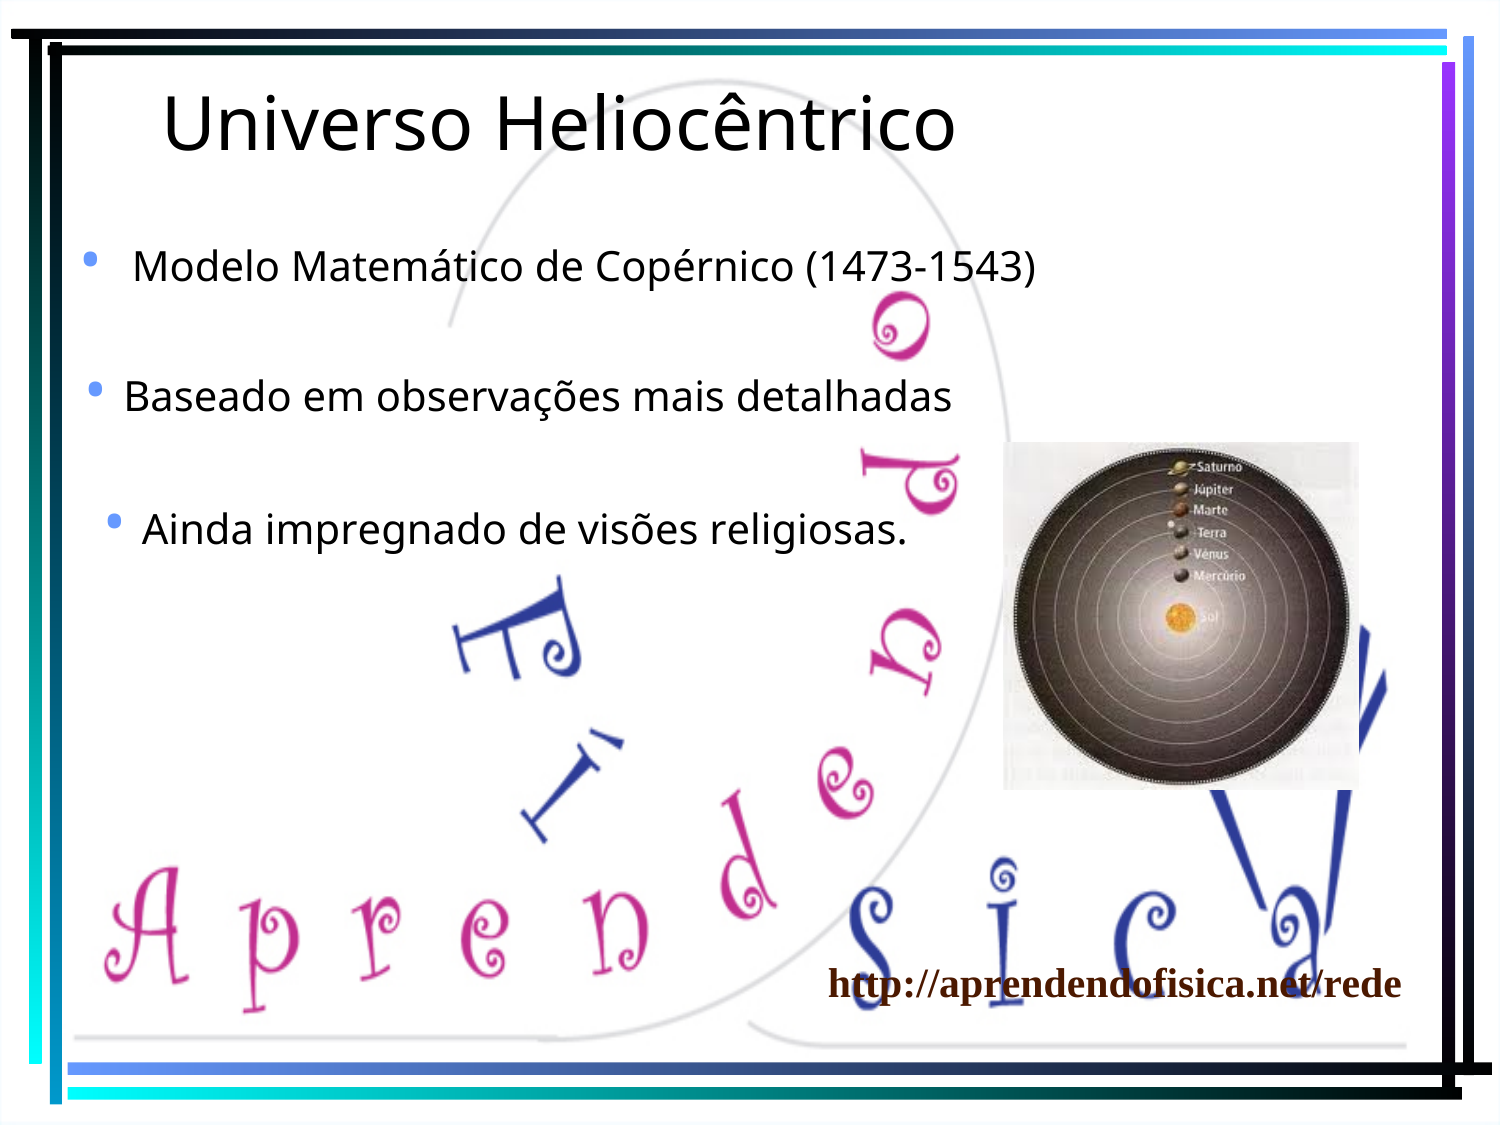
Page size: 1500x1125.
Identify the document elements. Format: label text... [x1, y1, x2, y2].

list Baseado em observações mais detalhadas [70, 339, 1459, 458]
list Ainda impregnado de visões religiosas. [1359, 472, 1477, 591]
picture [0, 0, 1500, 1125]
title Universo Heliocêntrico [68, 62, 1381, 207]
list Modelo Matemático de Copérnico (1473-1543) [64, 209, 1453, 328]
list Ainda impregnado de visões religiosas. [88, 472, 1003, 591]
text_box http://aprendendofisica.net/rede [763, 944, 1418, 1016]
